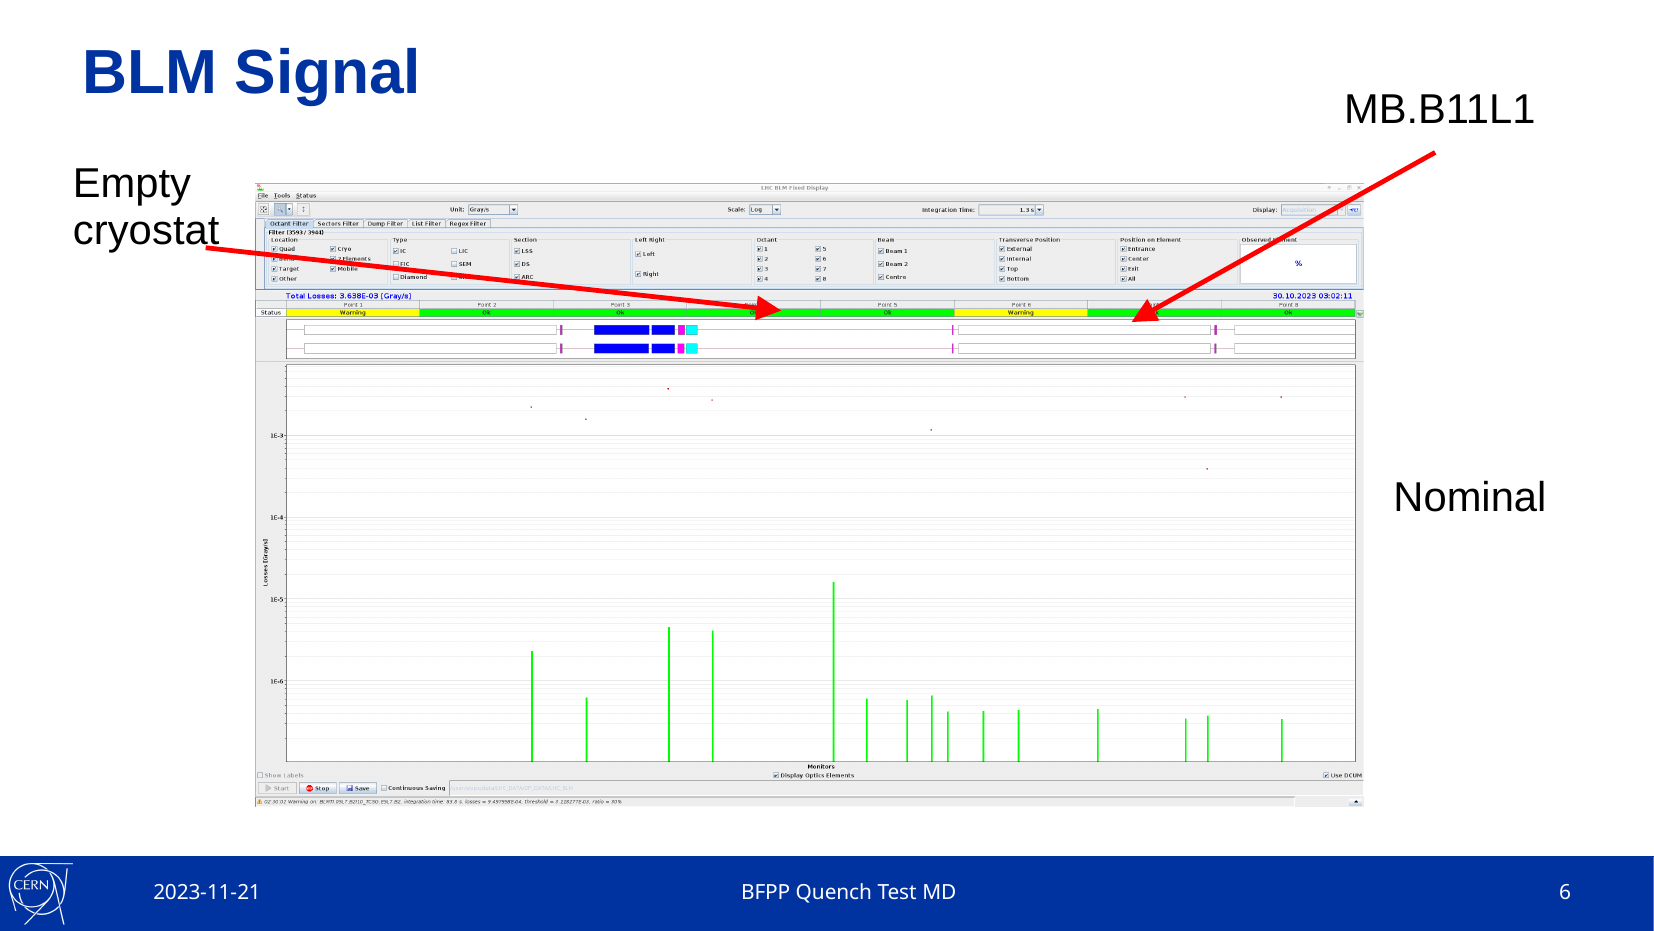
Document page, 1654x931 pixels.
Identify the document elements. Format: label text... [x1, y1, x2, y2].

text_box Empty cryostat [58, 152, 363, 261]
picture [5, 859, 78, 928]
title BLM Signal [82, 36, 1571, 108]
text_box MB.B11L1 [1329, 78, 1634, 140]
text_box Nominal [1378, 466, 1654, 528]
picture [255, 183, 1364, 807]
